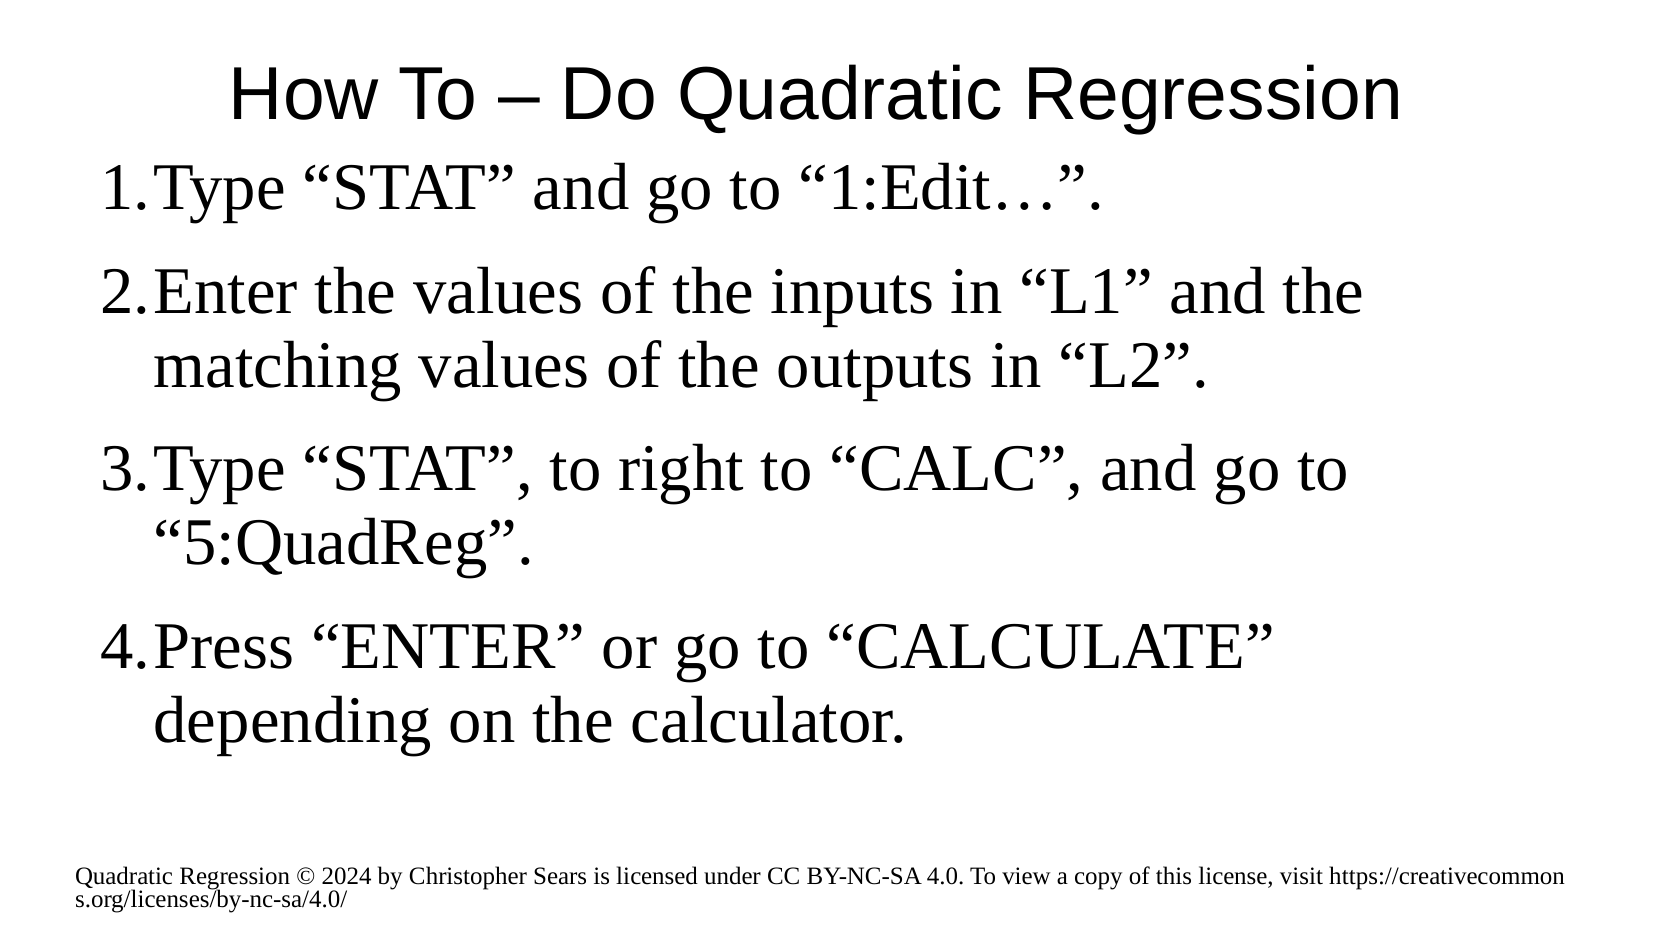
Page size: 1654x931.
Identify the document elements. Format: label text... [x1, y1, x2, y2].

title How To – Do Quadratic Regression [82, 37, 1571, 150]
list Type “STAT” and go to “1:Edit…”. Enter the values of the inputs in “L1” and the matching values of the outputs in “L2”. Type “STAT”, to right to “CALC”, and go to “5:QuadReg”. Press “ENTER” or go to “CALCULATE” depending on the calculator. [82, 150, 1571, 826]
